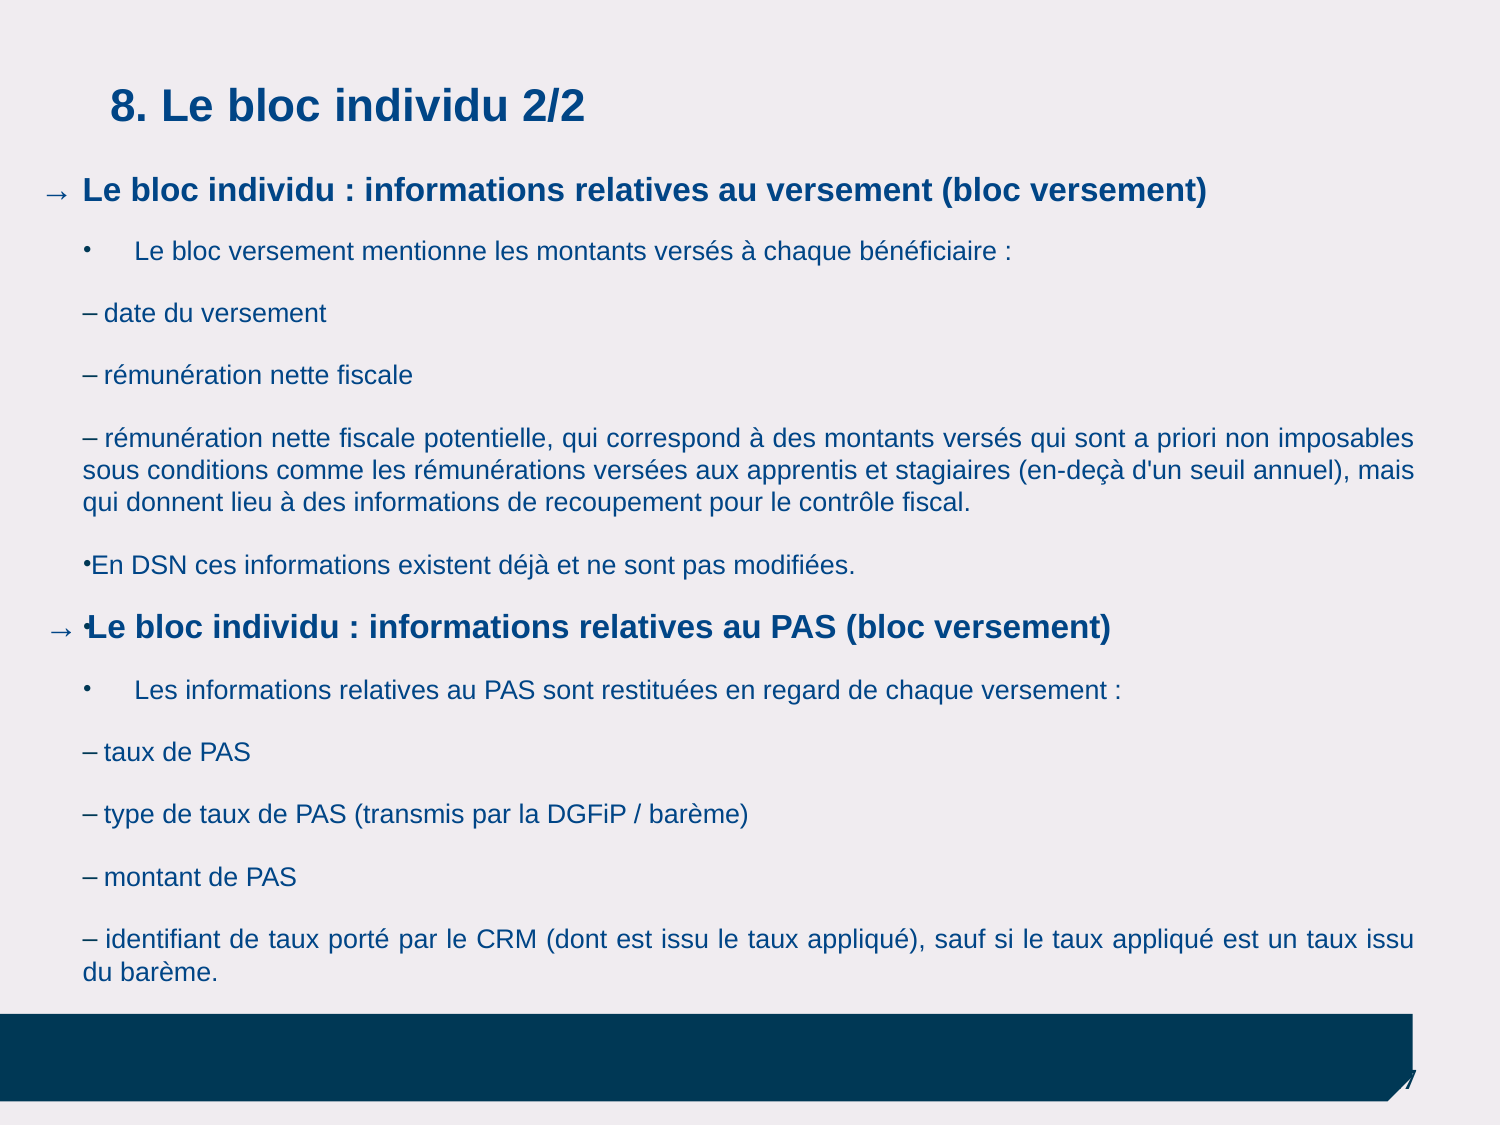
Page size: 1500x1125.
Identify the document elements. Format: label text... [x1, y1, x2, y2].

list Le bloc versement mentionne les montants versés à chaque bénéficiaire : date du versement rémunération nette fiscale rémunération nette fiscale potentielle, qui correspond à des montants versés qui sont a priori non imposables sous conditions comme les rémunérations versées aux apprentis et stagiaires (en-deçà d'un seuil annuel), mais qui donnent lieu à des informations de recoupement pour le contrôle fiscal. En DSN ces informations existent déjà et ne sont pas modifiées. Les informations relatives au PAS sont restituées en regard de chaque versement : taux de PAS type de taux de PAS (transmis par la DGFiP / barème) montant de PAS identifiant de taux porté par le CRM (dont est issu le taux appliqué), sauf si le taux appliqué est un taux issu du barème. [82, 233, 1418, 993]
text_box [0, 1013, 1413, 1102]
text_box → Le bloc individu : informations relatives au versement (bloc versement) [30, 167, 1312, 213]
text_box → Le bloc individu : informations relatives au PAS (bloc versement) [35, 604, 1245, 650]
title 8. Le bloc individu 2/2 [110, 51, 1426, 162]
